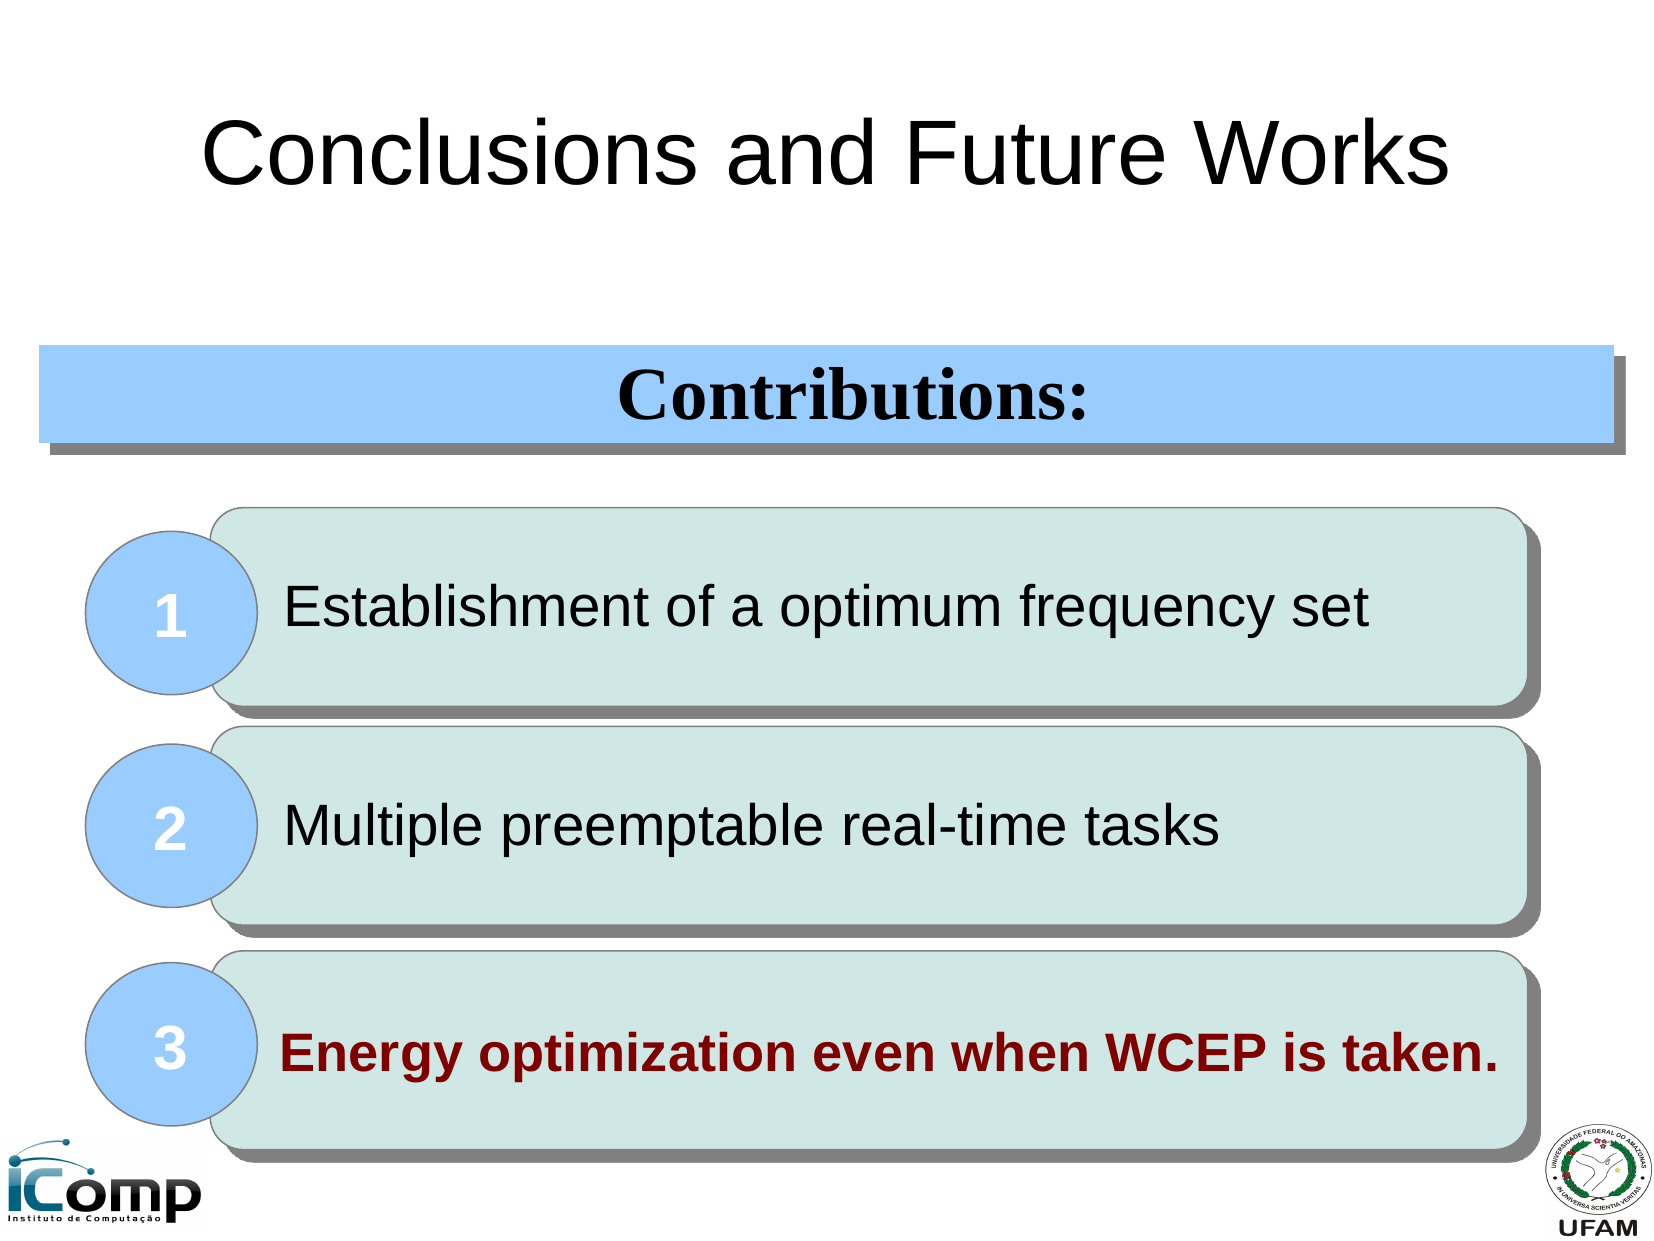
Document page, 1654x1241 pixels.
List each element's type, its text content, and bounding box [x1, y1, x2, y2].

text_box Contributions: [39, 345, 1615, 443]
text_box Establishment of a optimum frequency set [210, 507, 1528, 707]
title Conclusions and Future Works [82, 49, 1571, 257]
picture [1545, 1124, 1652, 1236]
text_box Energy optimization even when WCEP is taken. [210, 950, 1528, 1150]
text_box 3 [85, 962, 258, 1126]
picture [5, 1139, 205, 1226]
text_box Multiple preemptable real-time tasks [210, 726, 1528, 926]
text_box 1 [85, 531, 258, 695]
text_box 2 [85, 744, 258, 908]
